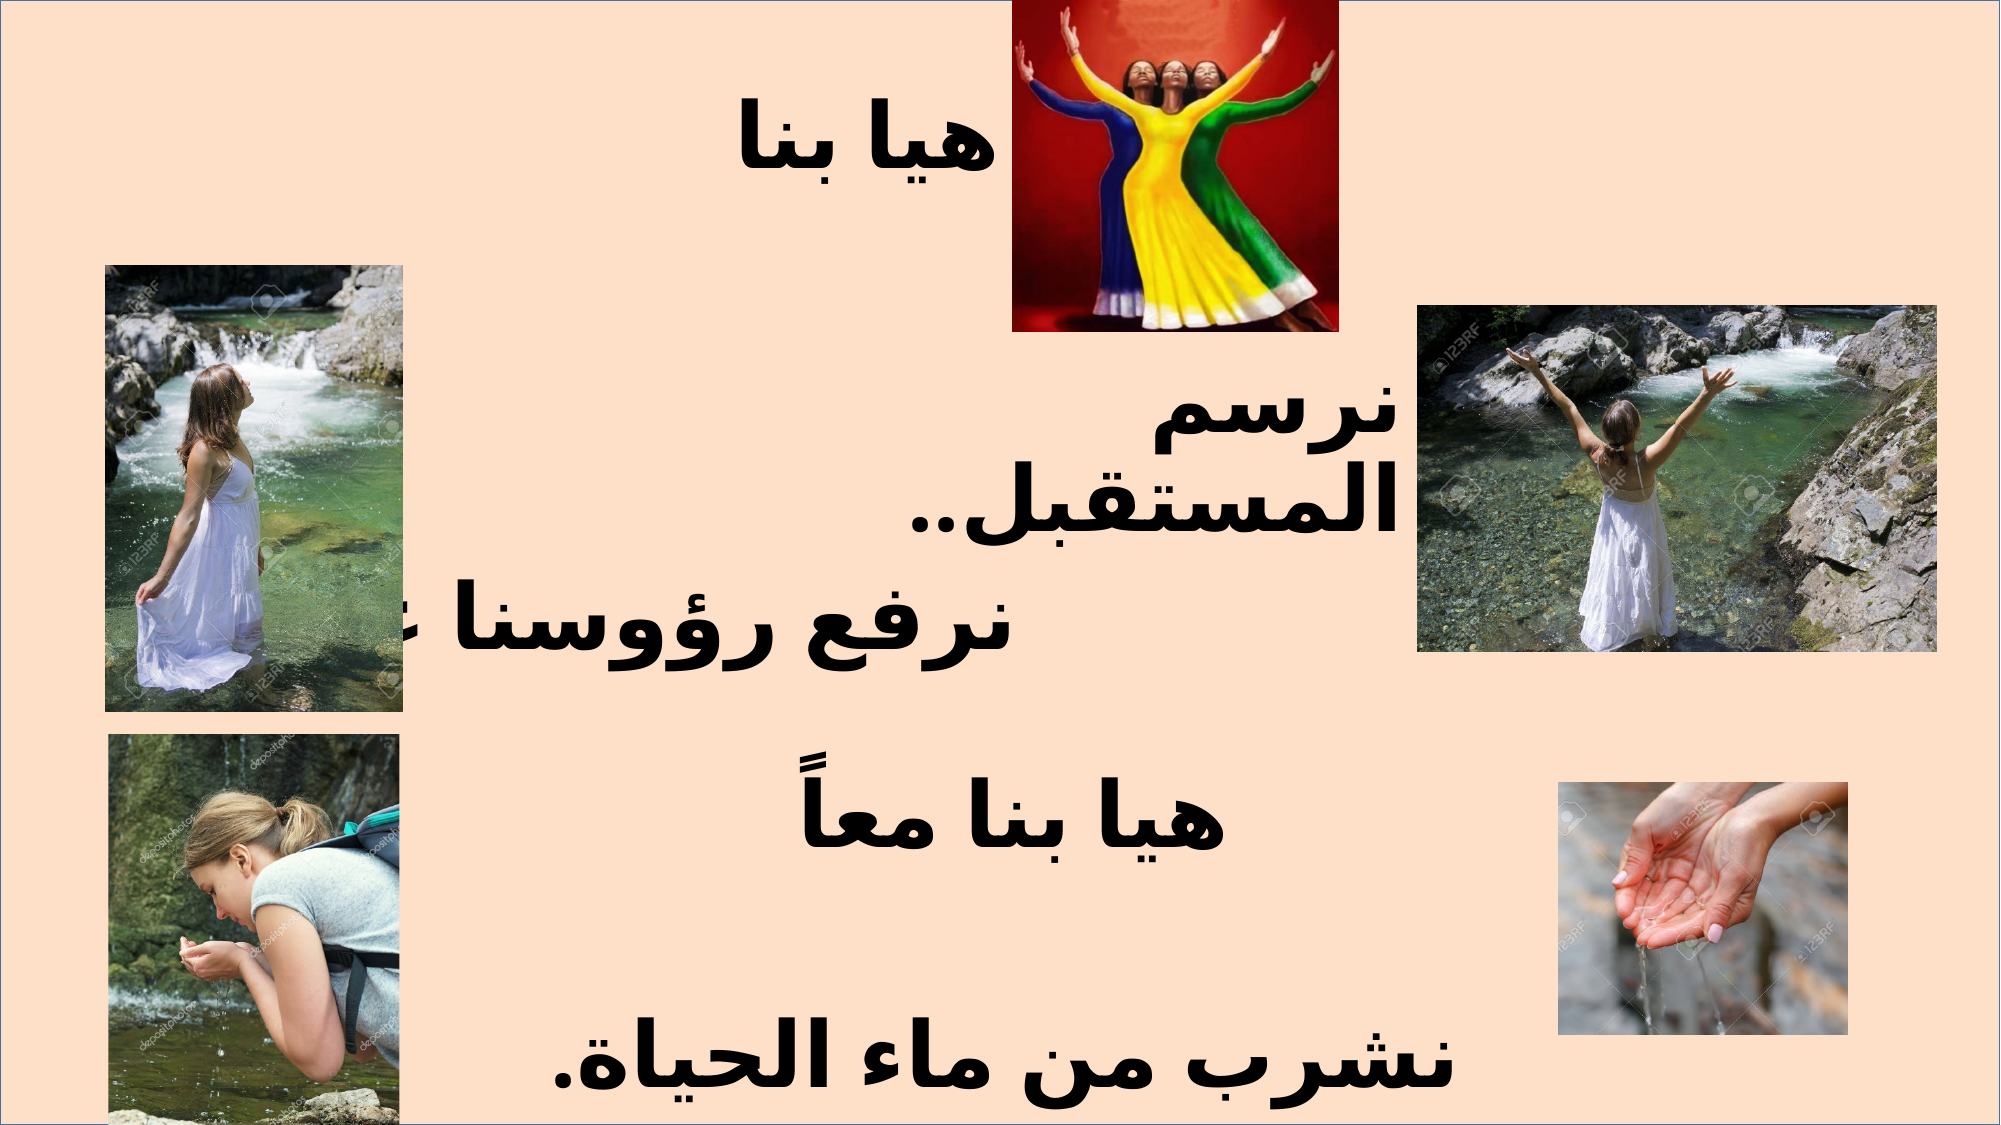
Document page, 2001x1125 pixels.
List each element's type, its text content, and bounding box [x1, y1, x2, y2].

picture [1558, 741, 1855, 1035]
picture [1012, 0, 1339, 332]
text_box نرفع رؤوسنا عالياً.. [403, 562, 1033, 704]
list هيا بنا [609, 81, 1012, 312]
picture [105, 265, 403, 712]
text_box هيا بنا معاً نشرب من ماء الحياة. [507, 760, 1527, 1093]
picture [108, 734, 400, 1125]
picture [1417, 305, 1937, 652]
text_box نرسم المستقبل.. [873, 345, 1417, 510]
text_box [0, 0, 2000, 1125]
